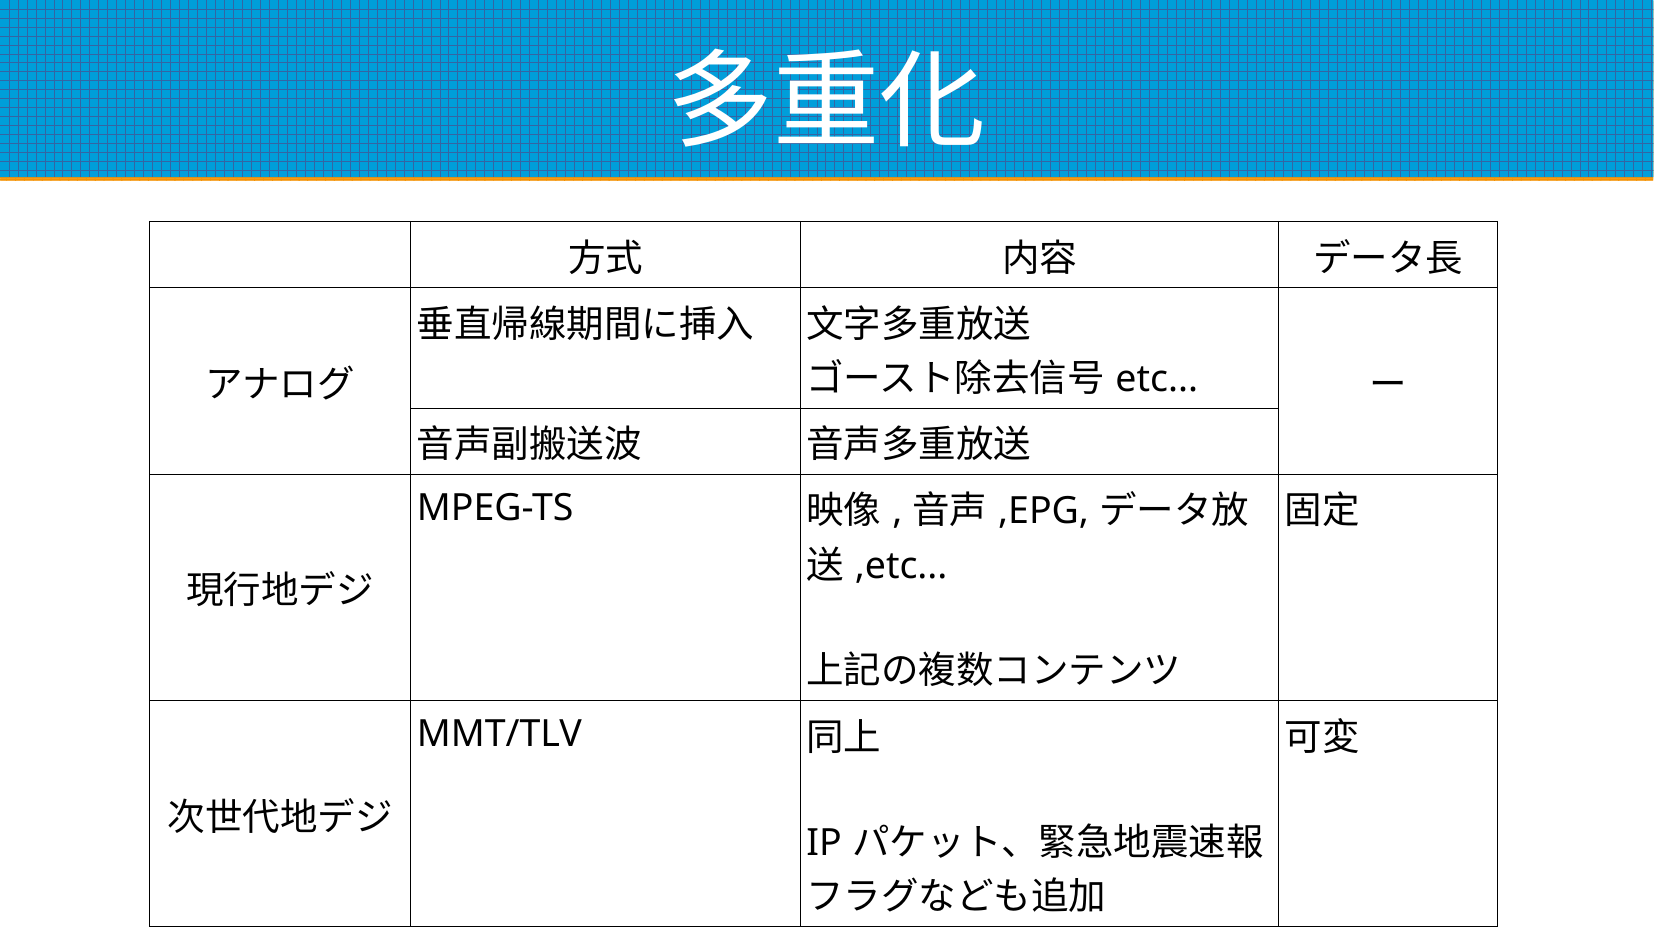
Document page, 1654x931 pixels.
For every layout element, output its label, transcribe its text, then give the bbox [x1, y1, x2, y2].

table_cell 文字多重放送 ゴースト除去信号etc... [801, 288, 1278, 408]
table_cell 音声多重放送 [801, 409, 1278, 474]
table_cell アナログ [150, 288, 410, 474]
table_header 内容 [801, 222, 1278, 287]
table_cell 固定 [1279, 475, 1497, 700]
title 多重化 [82, 14, 1571, 171]
table_cell MPEG-TS [411, 475, 800, 700]
table_cell 可変 [1279, 701, 1497, 926]
table_header 方式 [411, 222, 800, 287]
table_cell 次世代地デジ [150, 701, 410, 926]
table_cell 音声副搬送波 [411, 409, 800, 474]
table_cell 現行地デジ [150, 475, 410, 700]
table_cell 映像,音声,EPG,データ放送,etc... 上記の複数コンテンツ [801, 475, 1278, 700]
table_cell 同上 IPパケット、緊急地震速報フラグなども追加 [801, 701, 1278, 926]
table_cell MMT/TLV [411, 701, 800, 926]
table_cell ー [1279, 288, 1497, 474]
table_header データ長 [1279, 222, 1497, 287]
table_header [150, 222, 410, 287]
table_cell 垂直帰線期間に挿入 [411, 288, 800, 408]
